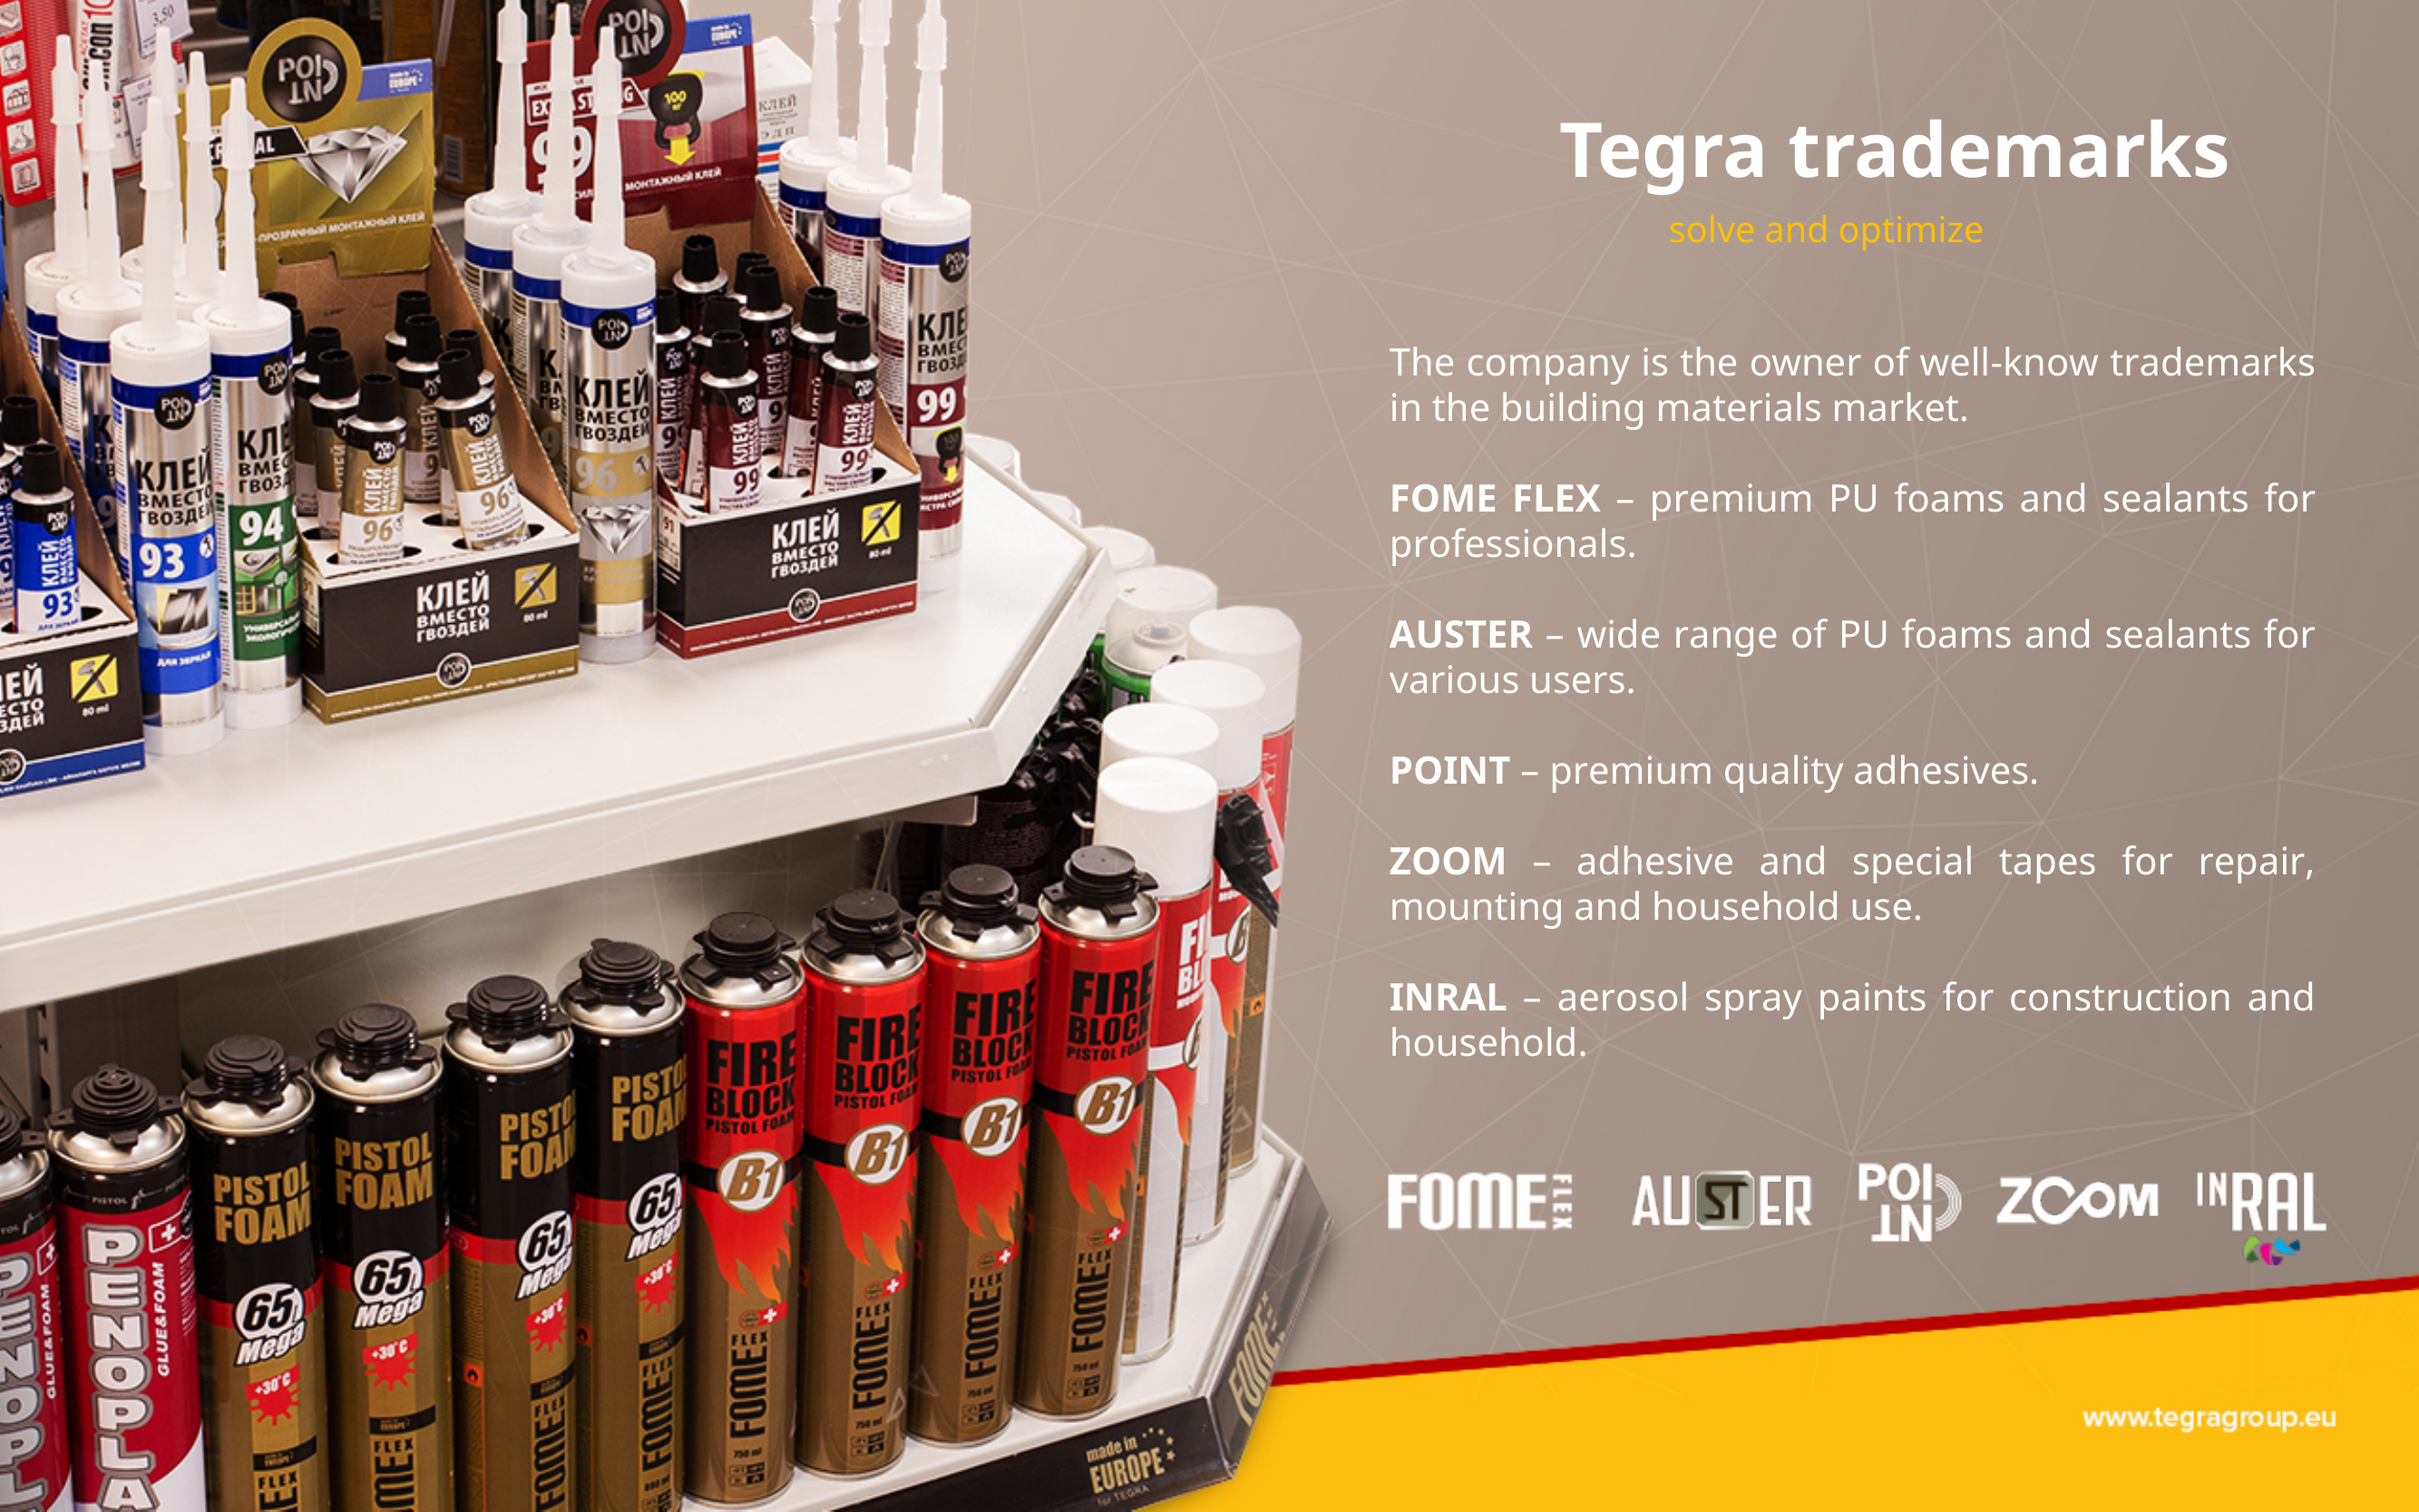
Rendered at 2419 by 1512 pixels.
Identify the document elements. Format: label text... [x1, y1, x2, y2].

text_box solve and optimize [1654, 200, 2346, 258]
picture [0, 0, 2419, 1512]
text_box The company is the owner of well-know trademarks in the building materials market. FOME FLEX – premium PU foams and sealants for professionals. AUSTER – wide range of PU foams and sealants for various users. POINT – premium quality adhesives. ZOOM – adhesive and special tapes for repair, mounting and household use. INRAL – aerosol spray paints for construction and household. [1375, 331, 2359, 1078]
text_box Tegra trademarks [1546, 94, 2359, 200]
